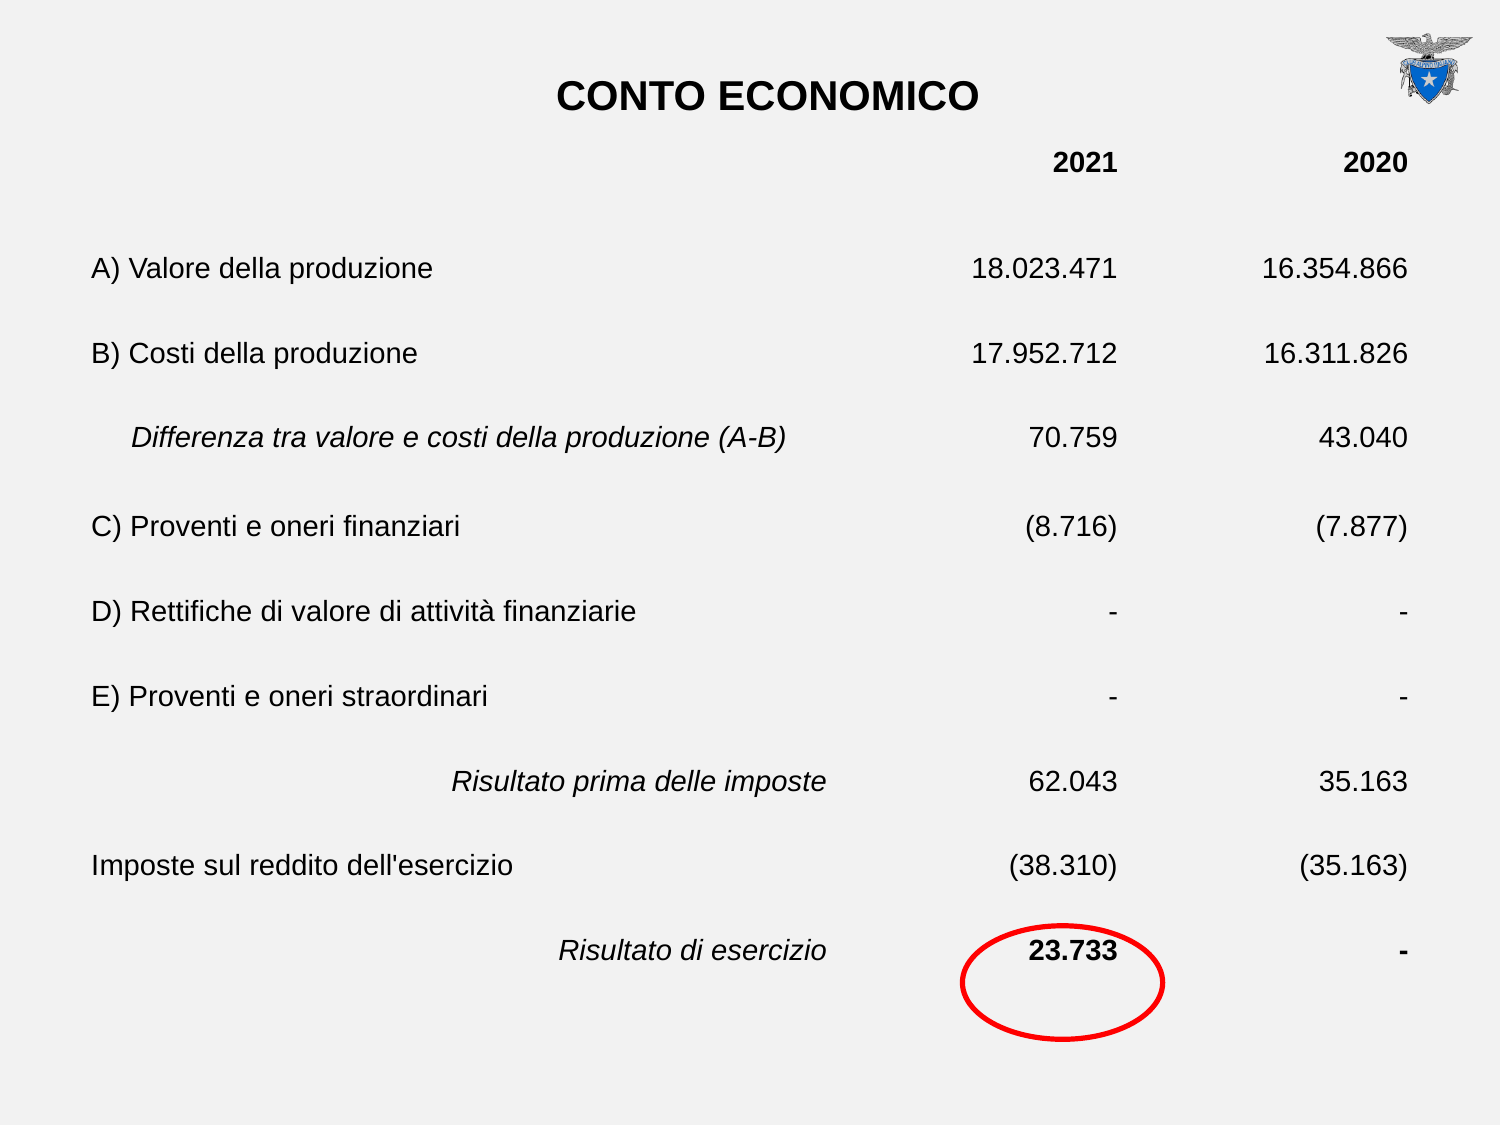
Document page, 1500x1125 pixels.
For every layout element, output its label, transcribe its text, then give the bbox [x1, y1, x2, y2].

table_cell - [1133, 672, 1423, 756]
table_cell 43.040 [1133, 413, 1423, 502]
table_cell 16.311.826 [1133, 328, 1423, 413]
table_cell D) Rettifiche di valore di attività finanziarie [77, 587, 842, 672]
table_cell 23.733 [966, 929, 1133, 1011]
table_cell 62.043 [842, 756, 1133, 841]
picture [1382, 29, 1477, 112]
table_header 2021 [842, 138, 1133, 243]
table_cell 23.733 [1100, 926, 1133, 938]
table_cell E) Proventi e oneri straordinari [77, 672, 842, 756]
table_cell A) Valore della produzione [77, 243, 842, 328]
table_cell - [842, 587, 1133, 672]
table_cell 18.023.471 [842, 243, 1133, 328]
table_cell (7.877) [1133, 502, 1423, 587]
table_cell 35.163 [1133, 756, 1423, 841]
table_cell Differenza tra valore e costi della produzione (A-B) [77, 413, 842, 502]
table_cell C) Proventi e oneri finanziari [77, 502, 842, 587]
table_cell 70.759 [842, 413, 1133, 502]
table_cell - [1133, 926, 1423, 1011]
table_cell (38.310) [842, 841, 1133, 926]
table_cell 16.354.866 [1133, 243, 1423, 328]
table_cell (35.163) [1133, 841, 1423, 926]
table_header 2020 [1133, 137, 1423, 243]
table_cell (8.716) [842, 502, 1133, 587]
table_cell Risultato prima delle imposte [77, 756, 842, 841]
table_cell - [1133, 587, 1423, 672]
table_cell Imposte sul reddito dell'esercizio [77, 841, 842, 926]
table_cell B) Costi della produzione [77, 328, 842, 413]
text_box CONTO ECONOMICO [277, 54, 1258, 138]
table_cell 23.733 [842, 926, 1026, 1011]
table_cell 17.952.712 [842, 328, 1133, 413]
table_cell - [842, 672, 1133, 756]
table_cell Risultato di esercizio [77, 926, 842, 1011]
table_header [77, 137, 842, 243]
table_cell - [1133, 946, 1160, 1011]
